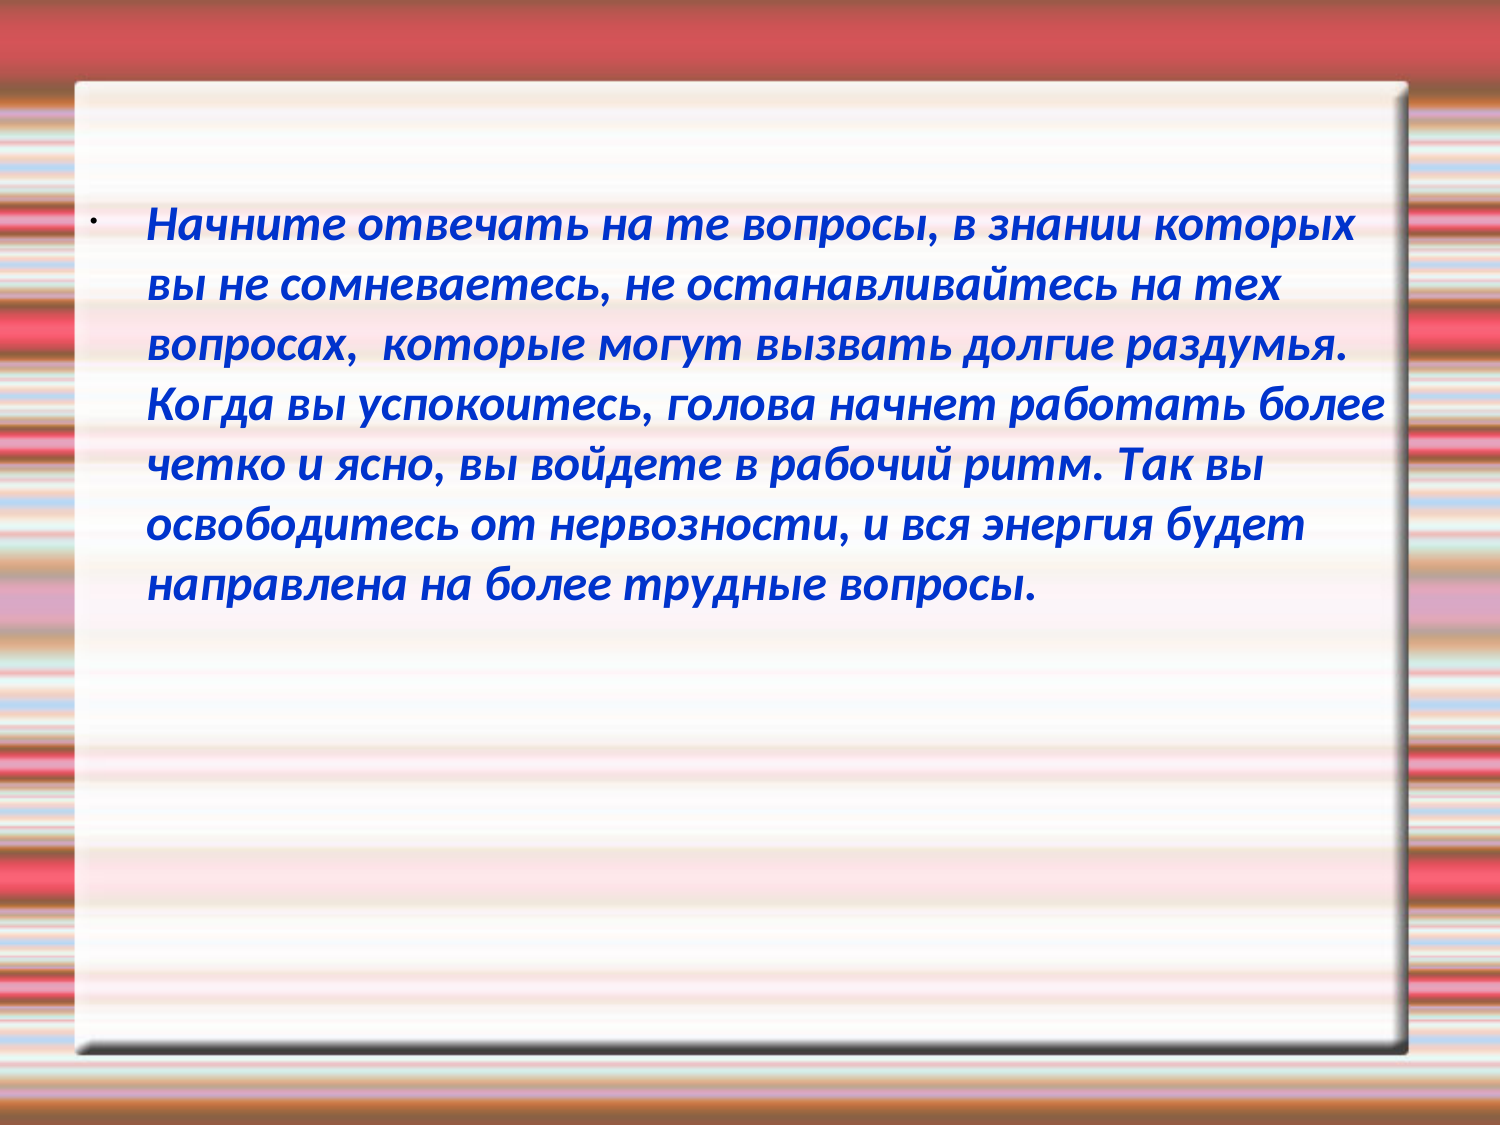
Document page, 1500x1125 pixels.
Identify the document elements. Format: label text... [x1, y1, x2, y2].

list Начните отвечать на те вопросы, в знании которых вы не сомневаетесь, не останавливайтесь на тех вопросах, которые могут вызвать долгие раздумья. Когда вы успокоитесь, голова начнет работать более четко и ясно, вы войдете в рабочий ритм. Так вы освободитесь от нервозности, и вся энергия будет направлена на более трудные вопросы. [75, 93, 1425, 1005]
picture [0, 0, 1500, 1125]
